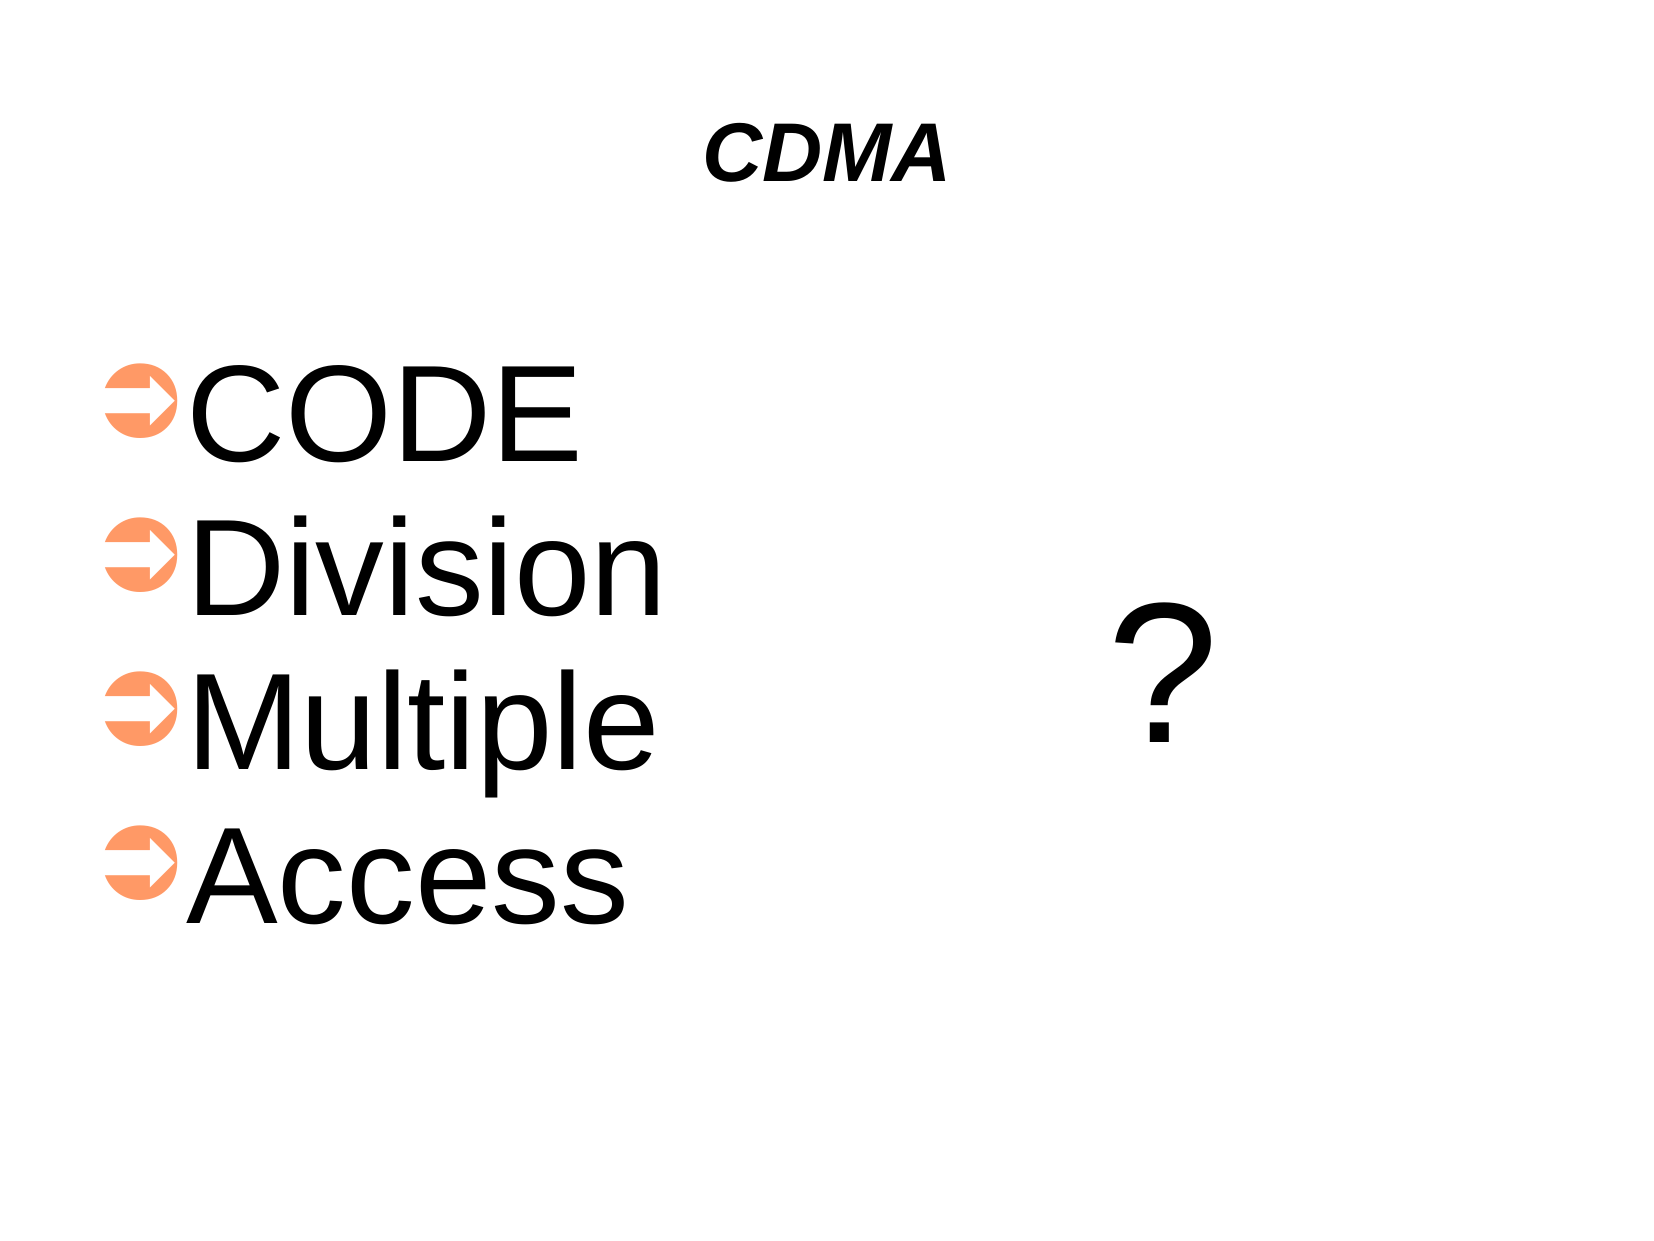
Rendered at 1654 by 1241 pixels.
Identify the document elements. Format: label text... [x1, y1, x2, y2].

title CDMA [82, 49, 1571, 257]
list ? [915, 561, 1329, 785]
list CODE Division Multiple Access [82, 337, 809, 1107]
